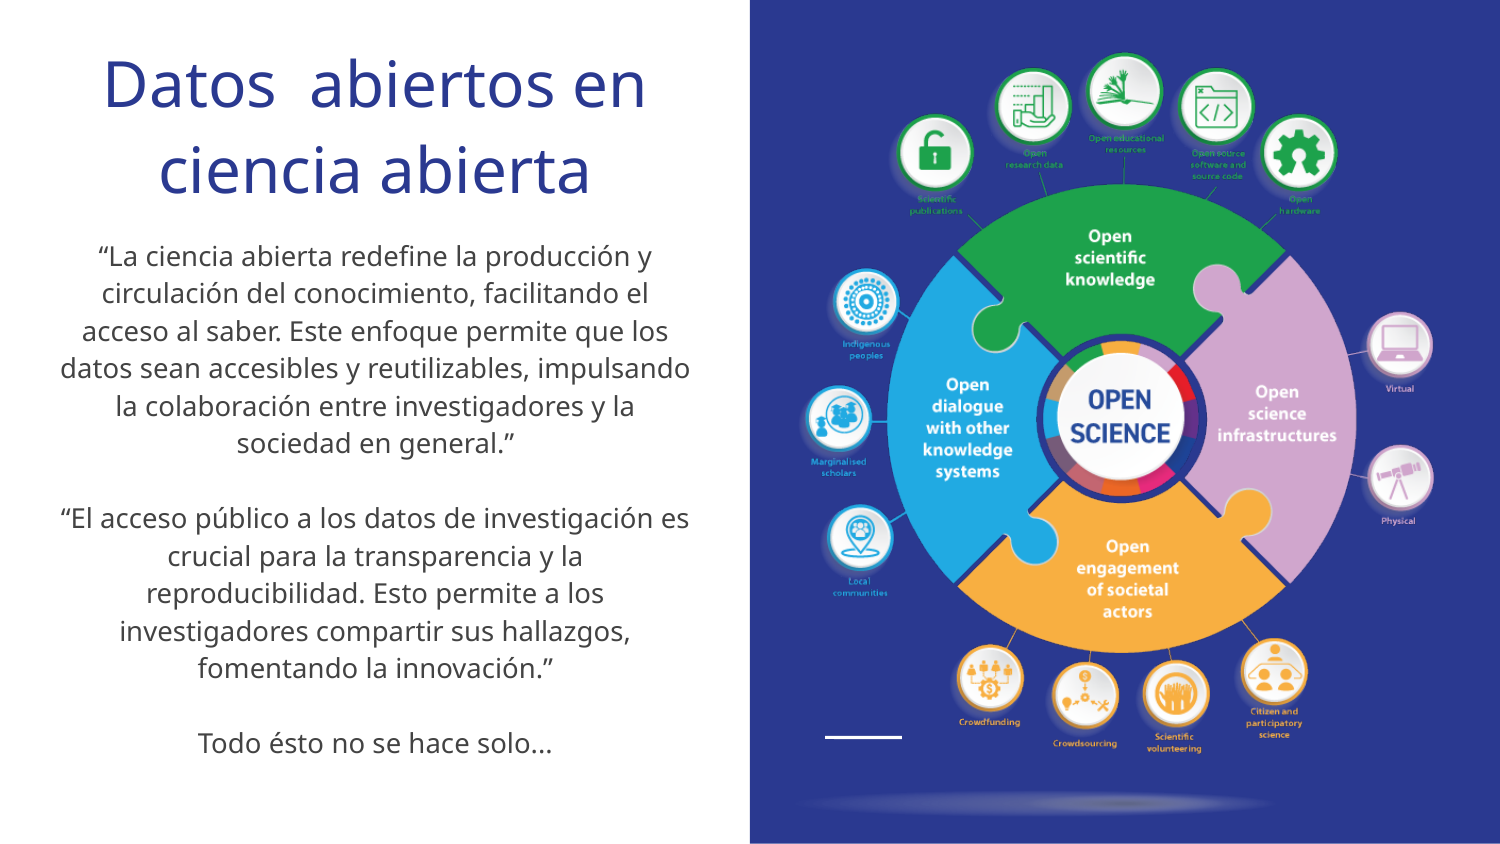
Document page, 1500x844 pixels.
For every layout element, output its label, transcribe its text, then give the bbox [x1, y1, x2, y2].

title Datos abiertos en ciencia abierta [43, 19, 708, 221]
subtitle “La ciencia abierta redefine la producción y circulación del conocimiento, facilitando el acceso al saber. Este enfoque permite que los datos sean accesibles y reutilizables, impulsando la colaboración entre investigadores y la sociedad en general.” “El acceso público a los datos de investigación es crucial para la transparencia y la reproducibilidad. Esto permite a los investigadores compartir sus hallazgos, fomentando la innovación.” Todo ésto no se hace solo... [43, 221, 708, 782]
picture [760, 0, 1477, 835]
